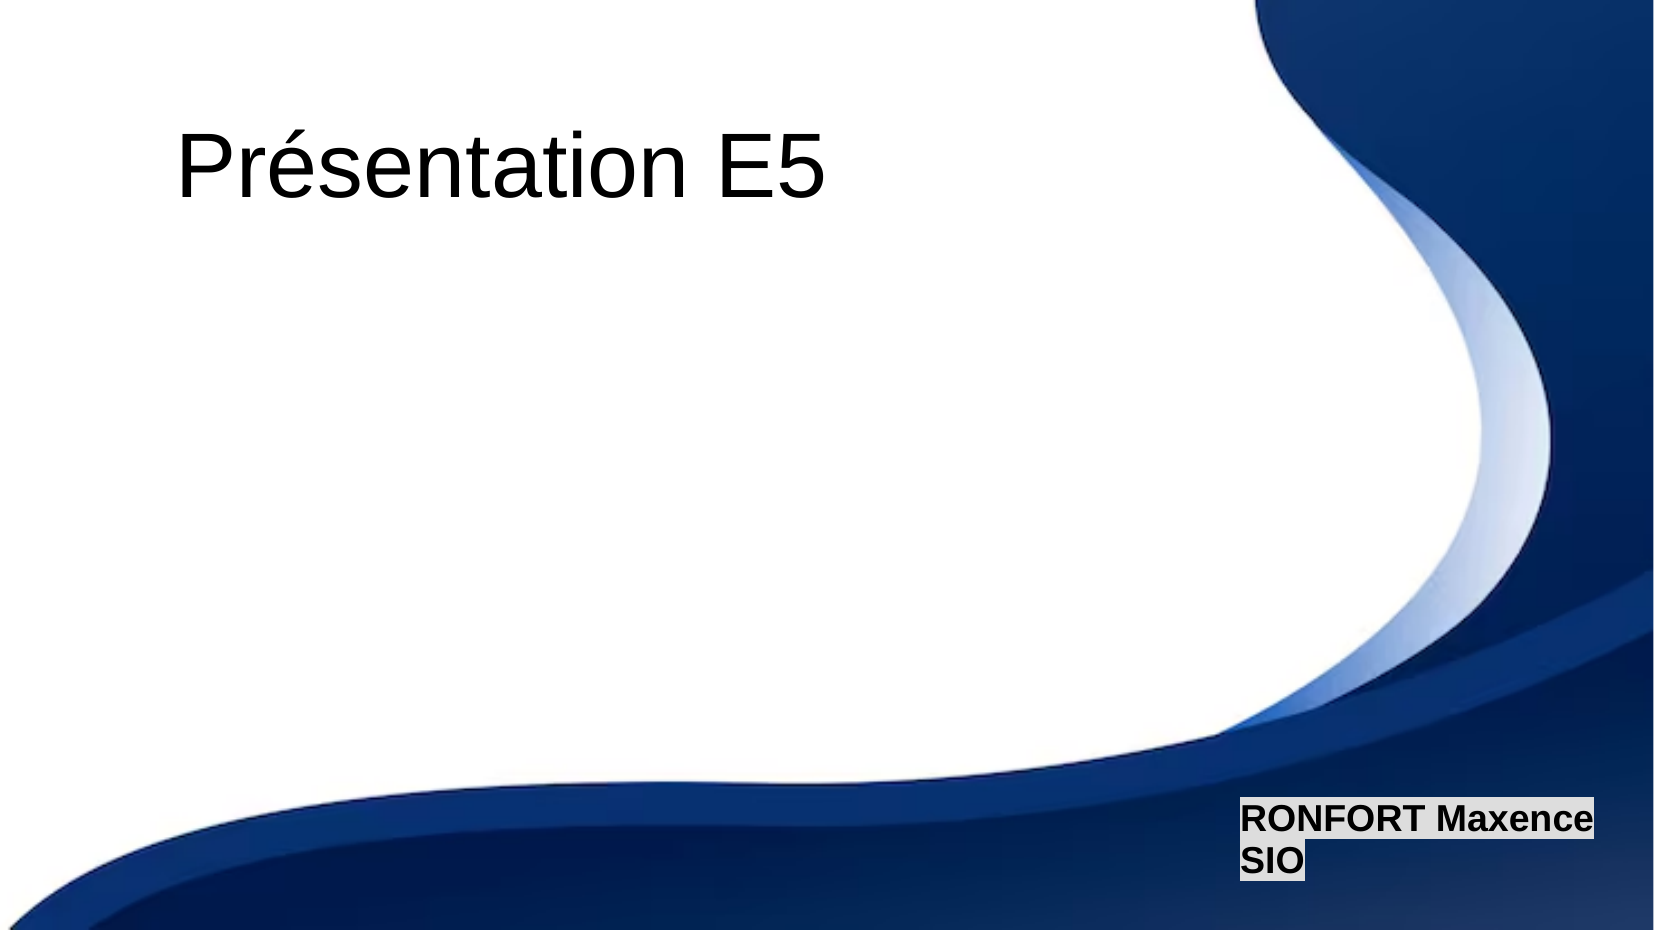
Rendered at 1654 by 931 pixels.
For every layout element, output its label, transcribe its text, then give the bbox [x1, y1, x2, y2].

title Présentation E5 [0, 88, 1004, 244]
text_box [818, 454, 1300, 758]
title RONFORT Maxence SIO [1240, 776, 1625, 903]
picture [0, 0, 1654, 930]
